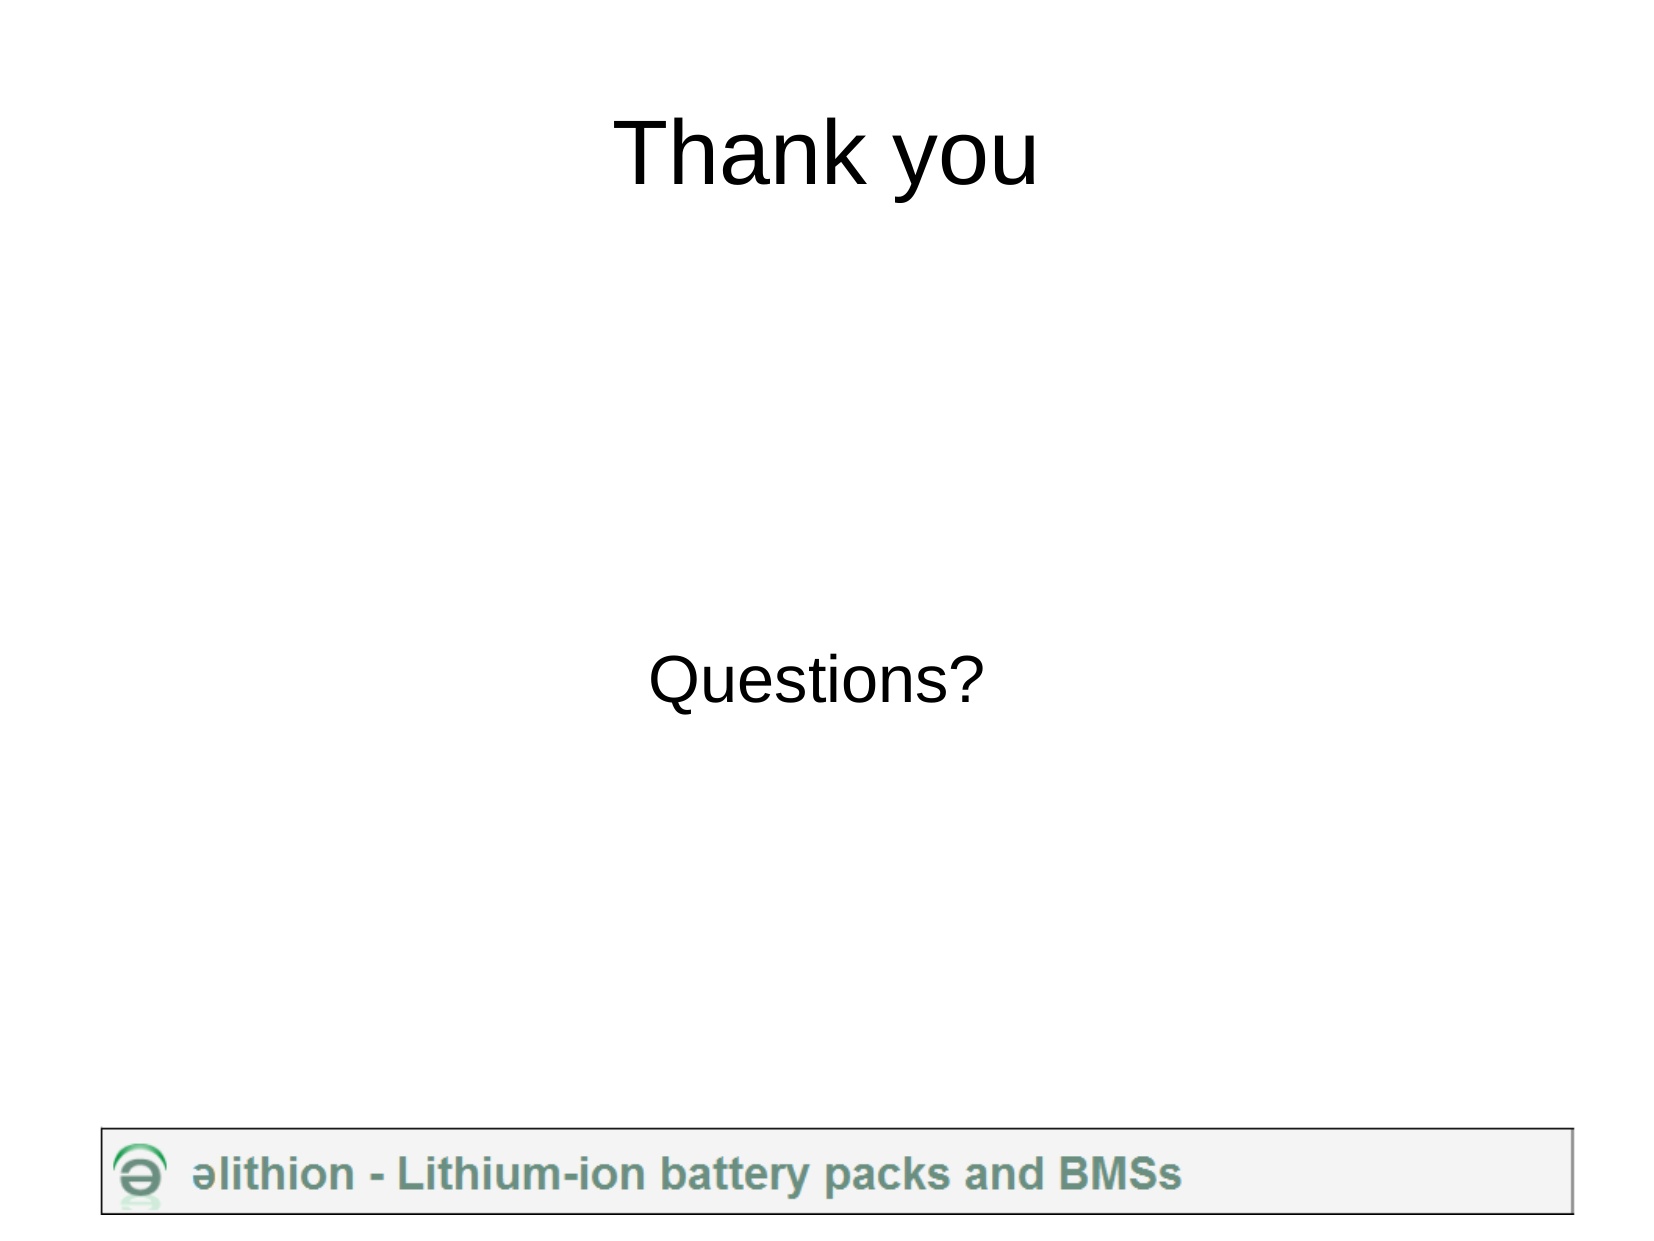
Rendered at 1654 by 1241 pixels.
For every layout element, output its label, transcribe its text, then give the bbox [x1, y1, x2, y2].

picture [98, 1125, 1576, 1215]
list Questions? [60, 270, 1576, 1089]
title Thank you [82, 68, 1571, 237]
